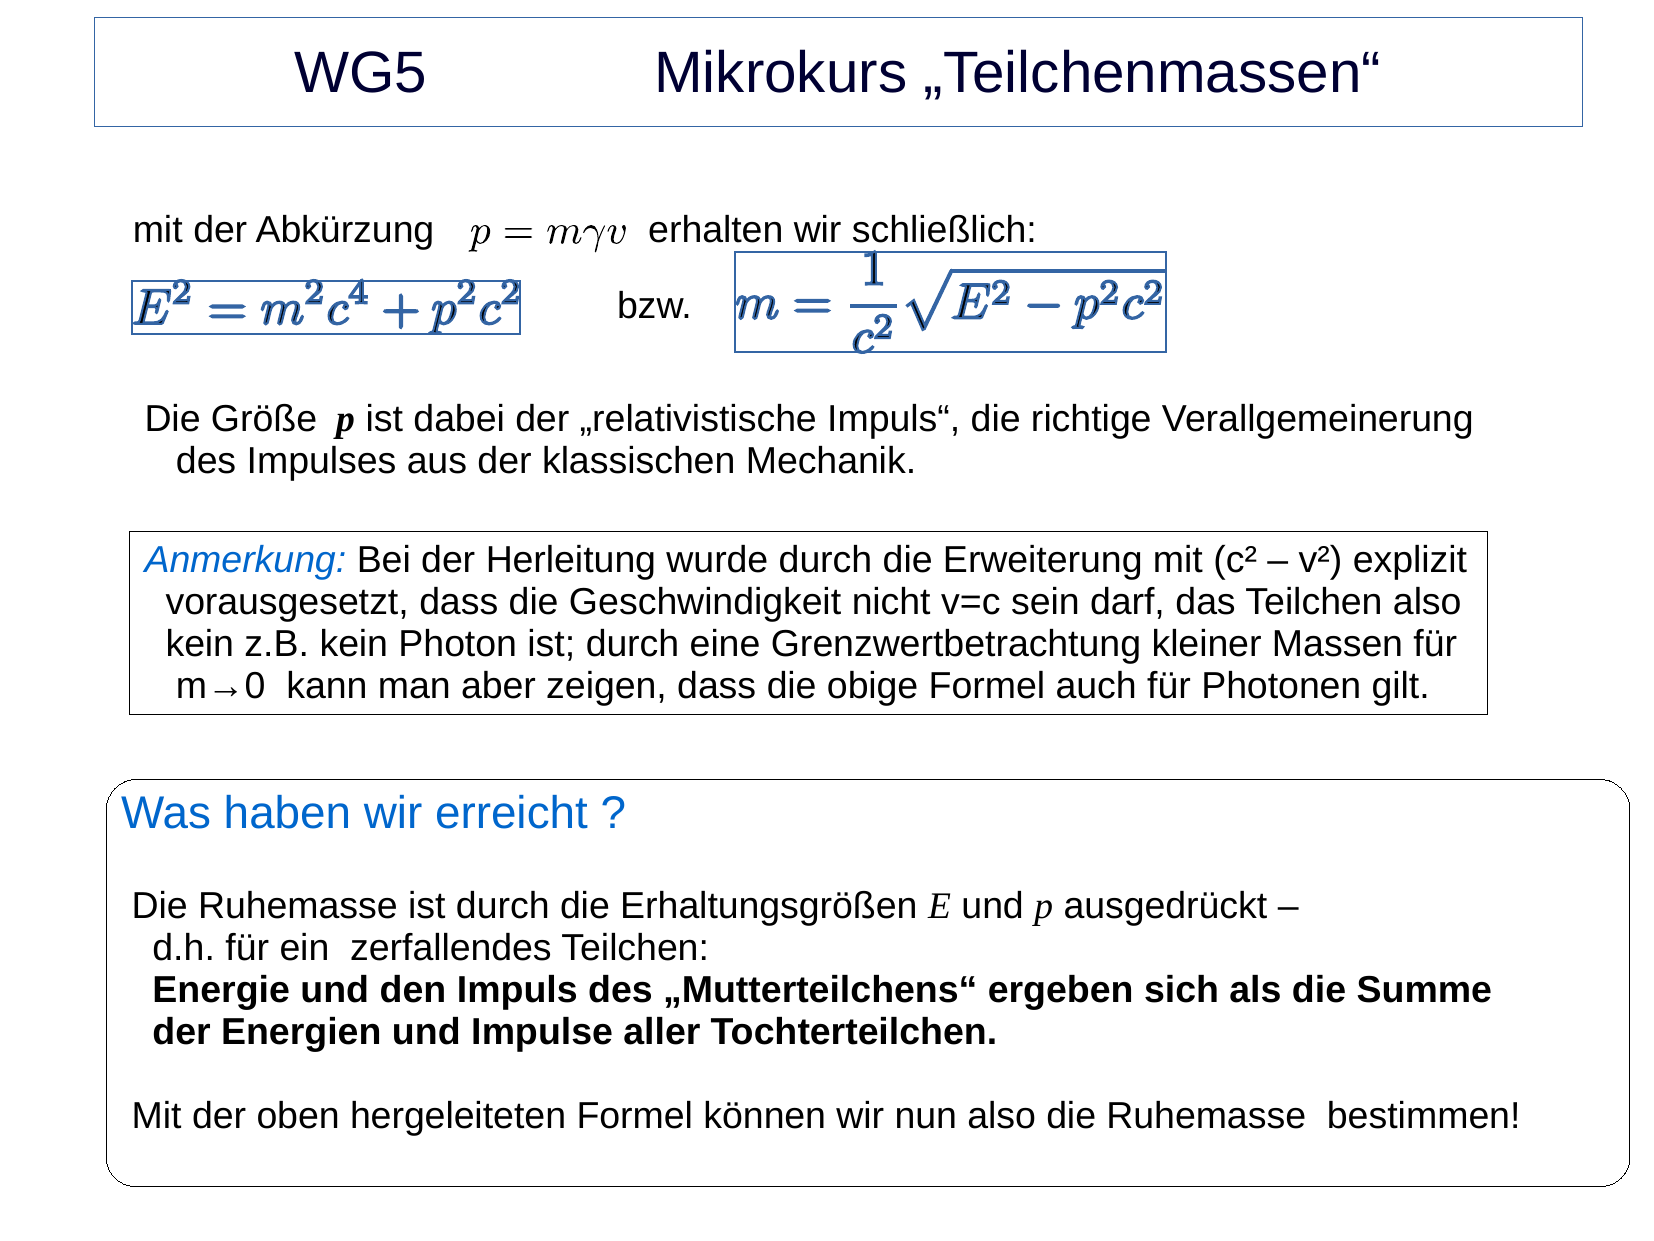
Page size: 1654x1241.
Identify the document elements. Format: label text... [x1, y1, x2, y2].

text_box Die Größe p ist dabei der „relativistische Impuls“, die richtige Verallgemeinerung des Impulses aus der klassischen Mechanik. [129, 389, 1489, 489]
text_box [735, 251, 1166, 353]
text_box bzw. [602, 277, 707, 335]
text_box Was haben wir erreicht ? Die Ruhemasse ist durch die Erhaltungsgrößen E und p ausgedrückt – d.h. für ein zerfallendes Teilchen: Energie und den Impuls des „Mutterteilchens“ ergeben sich als die Summe der Energien und Impulse aller Tochterteilchen. Mit der oben hergeleiteten Formel können wir nun also die Ruhemasse bestimmen! [106, 779, 1545, 1145]
title WG5 Mikrokurs „Teilchenmassen“ [94, 17, 1583, 127]
text_box [468, 225, 628, 253]
text_box Anmerkung: Bei der Herleitung wurde durch die Erweiterung mit (c² – v²) explizit vorausgesetzt, dass die Geschwindigkeit nicht v=c sein darf, das Teilchen also kein z.B. kein Photon ist; durch eine Grenzwertbetrachtung kleiner Massen für m→0 kann man aber zeigen, dass die obige Formel auch für Photonen gilt. [129, 531, 1488, 715]
text_box mit der Abkürzung erhalten wir schließlich: [118, 200, 1052, 258]
text_box [131, 279, 521, 334]
